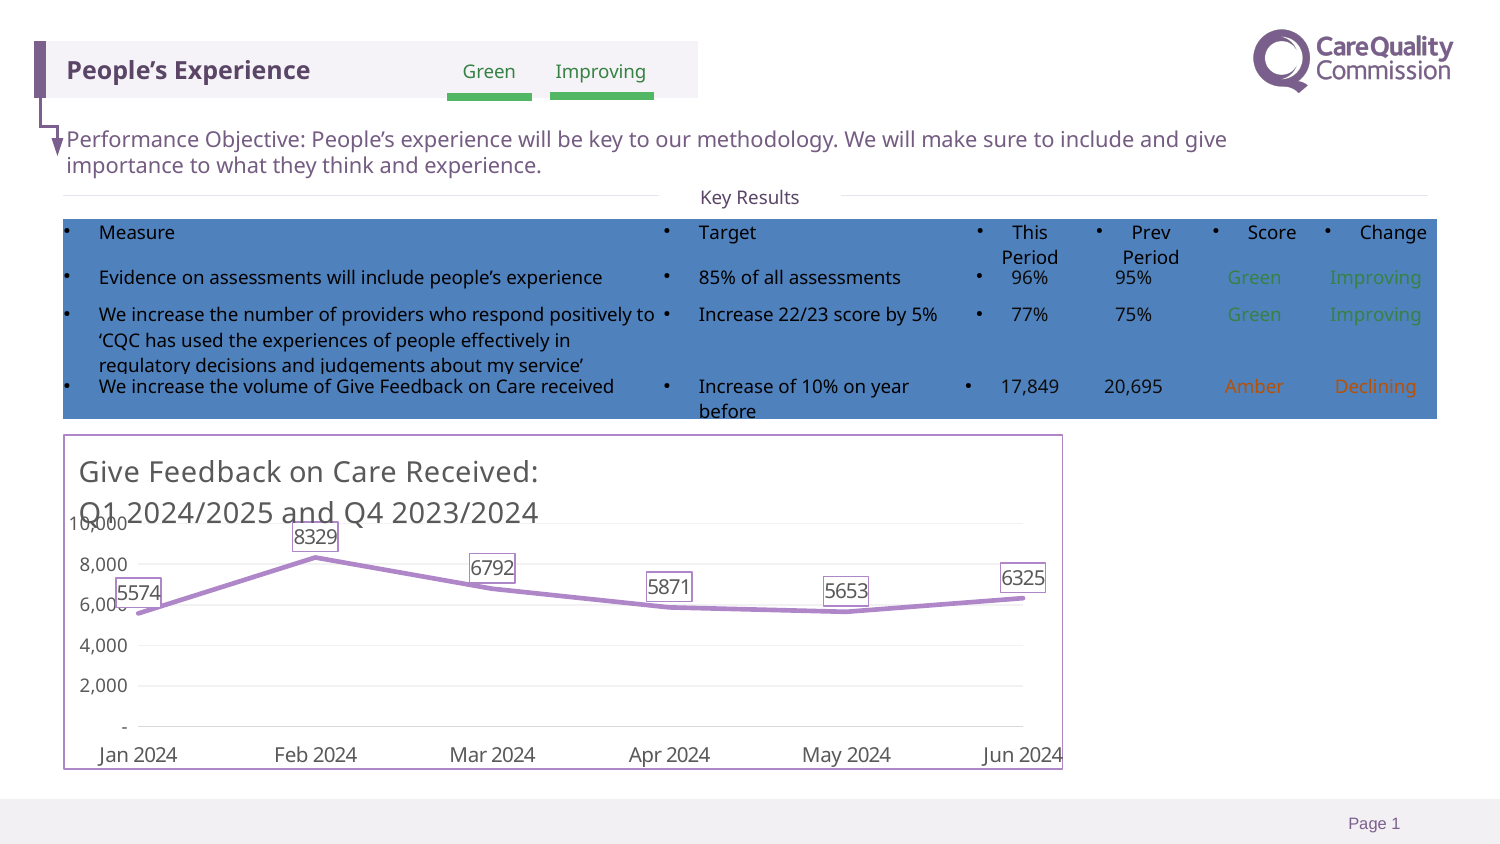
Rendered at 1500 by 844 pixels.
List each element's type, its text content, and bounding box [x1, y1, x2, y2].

table_cell Declining [1315, 374, 1437, 419]
table_cell Increase 22/23 score by 5% [664, 302, 952, 374]
text_box [34, 41, 698, 101]
table_cell 17,849 [952, 374, 1073, 419]
table_header Prev Period [1073, 219, 1194, 264]
text_box Improving [533, 51, 669, 90]
table_cell Improving [1315, 264, 1437, 302]
text_box People’s Experience [55, 49, 365, 91]
table_cell Evidence on assessments will include people’s experience [63, 264, 664, 302]
table_cell Improving [1315, 302, 1437, 374]
table_cell We increase the number of providers who respond positively to ‘CQC has used the experiences of people effectively in regulatory decisions and judgements about my service’ [63, 302, 664, 374]
table_header Measure [63, 219, 664, 264]
table_header Change [1315, 219, 1437, 264]
table_header Score [1194, 219, 1315, 264]
table_cell Increase of 10% on year before [664, 374, 952, 419]
table_cell Amber [1194, 374, 1315, 419]
text_box Green [433, 51, 533, 90]
table_cell Green [1194, 264, 1315, 302]
text_box [0, 799, 1500, 844]
table_cell 96% [952, 264, 1073, 302]
table_header This Period [952, 219, 1073, 264]
text_box Key Results [659, 179, 841, 213]
table_cell 95% [1073, 264, 1194, 302]
table_cell Green [1194, 302, 1315, 374]
table_header Target [664, 219, 952, 264]
table_cell 20,695 [1073, 374, 1194, 419]
table_cell 77% [952, 302, 1073, 374]
text_box Page 1 [1333, 805, 1471, 841]
table_cell 85% of all assessments [664, 264, 952, 302]
picture [1253, 29, 1454, 93]
title Performance Objective: People’s experience will be key to our methodology. We will make sure to include and give importance to what they think and experience. [55, 119, 1269, 185]
table_cell 75% [1073, 302, 1194, 374]
chart [63, 434, 1068, 771]
table_cell We increase the volume of Give Feedback on Care received [63, 374, 664, 419]
